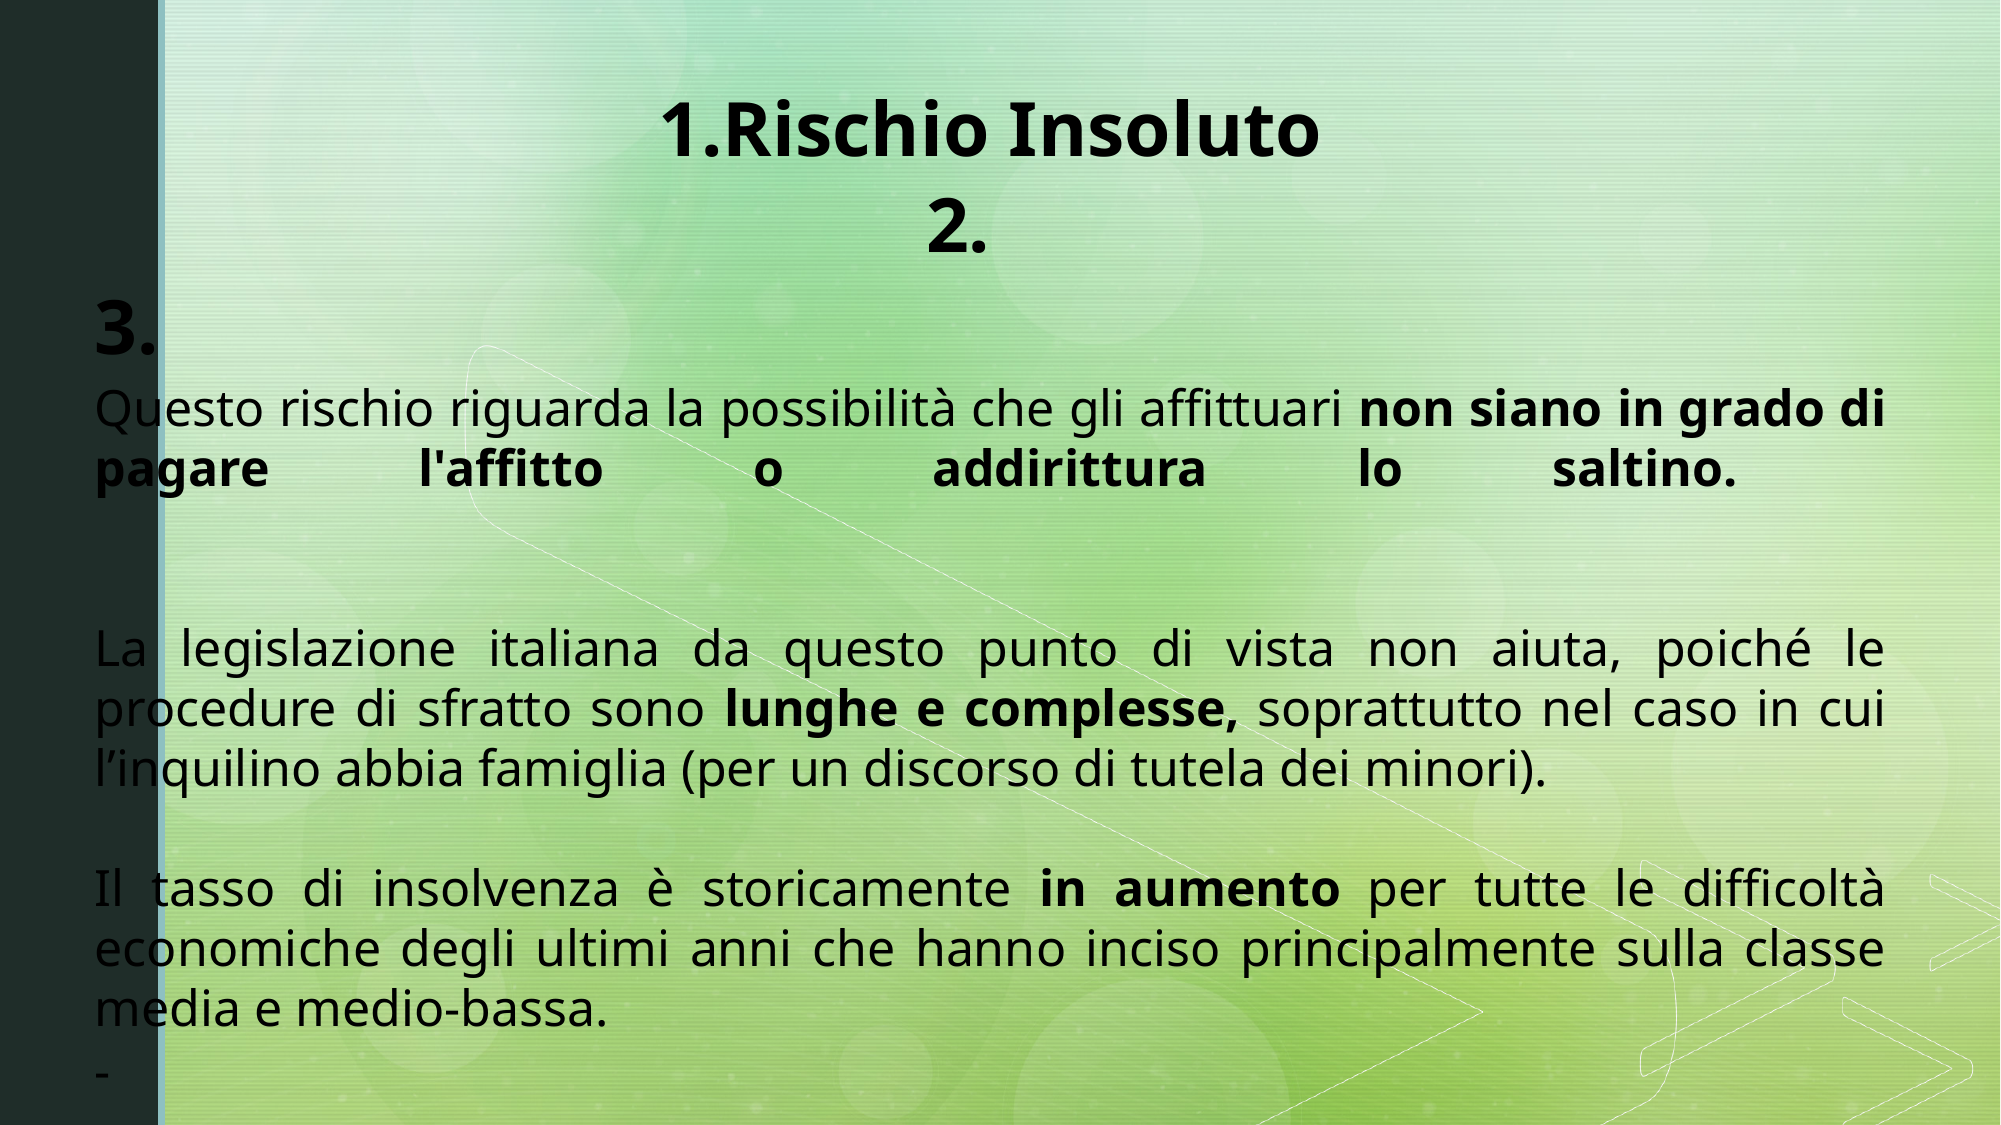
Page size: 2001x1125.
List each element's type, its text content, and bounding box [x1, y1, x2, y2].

text_box Rischio Insoluto Questo rischio riguarda la possibilità che gli affittuari non siano in grado di pagare l'affitto o addirittura lo saltino. La legislazione italiana da questo punto di vista non aiuta, poiché le procedure di sfratto sono lunghe e complesse, soprattutto nel caso in cui l’inquilino abbia famiglia (per un discorso di tutela dei minori). Il tasso di insolvenza è storicamente in aumento per tutte le difficoltà economiche degli ultimi anni che hanno inciso principalmente sulla classe media e medio-bassa. [79, 74, 1921, 1125]
